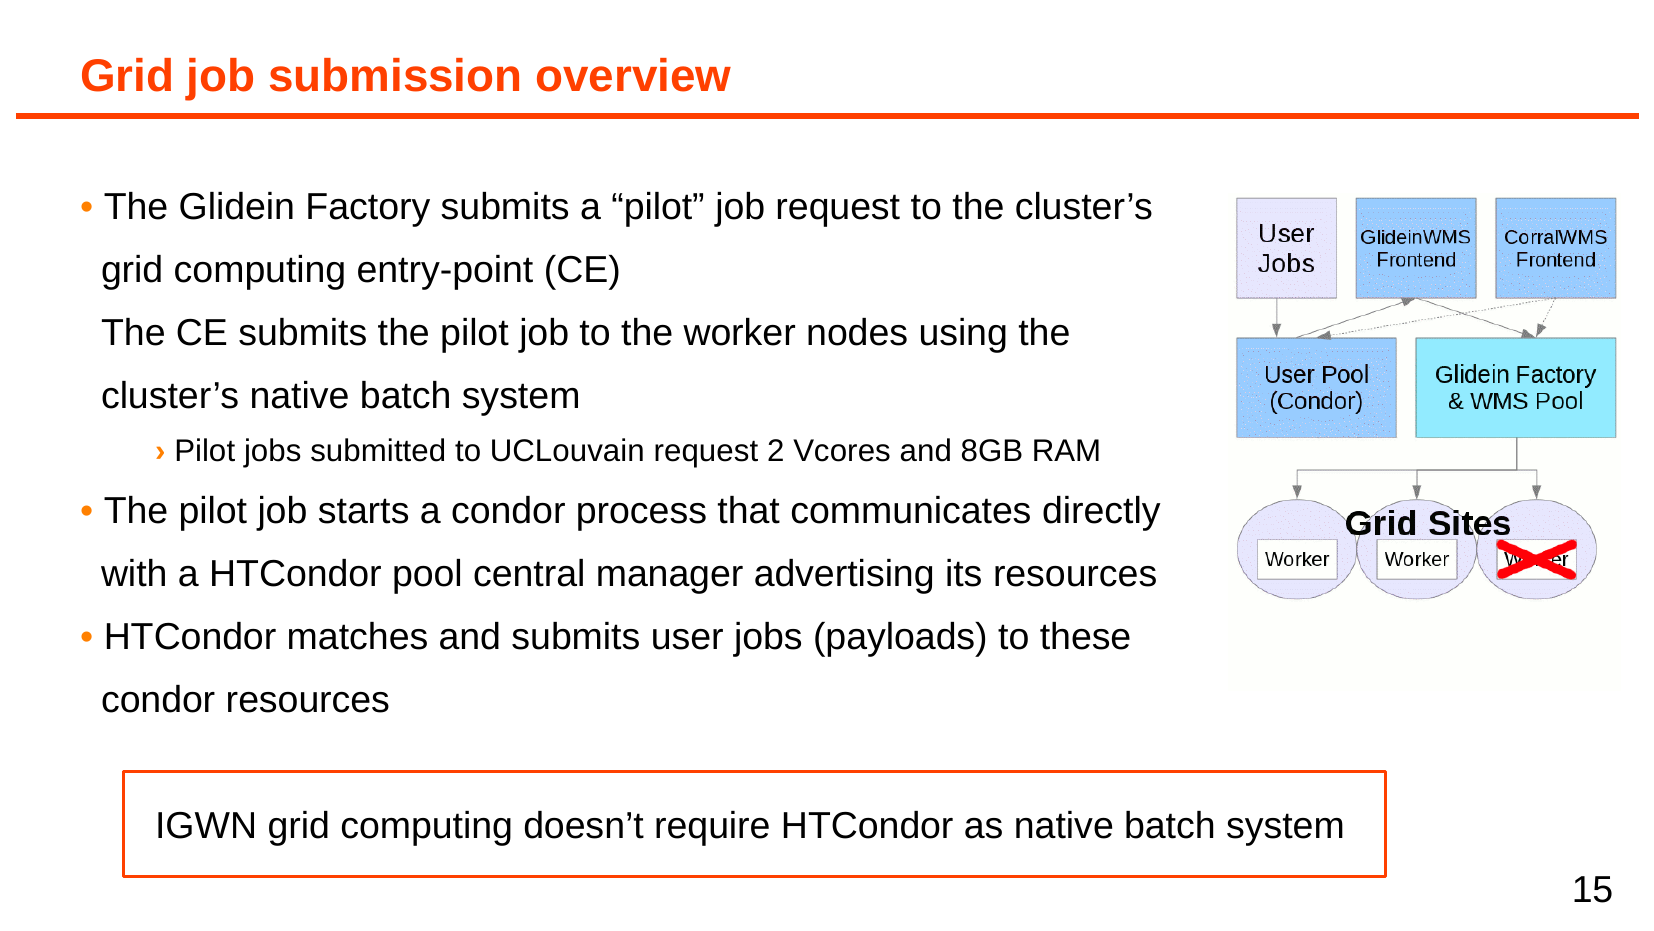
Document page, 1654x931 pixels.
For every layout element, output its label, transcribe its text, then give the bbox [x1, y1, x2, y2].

text_box 15 [1557, 861, 1639, 919]
text_box Grid job submission overview • The Glidein Factory submits a “pilot” job request to the cluster’s grid computing entry-point (CE) The CE submits the pilot job to the worker nodes using the cluster’s native batch system › Pilot jobs submitted to UCLouvain request 2 Vcores and 8GB RAM • The pilot job starts a condor process that communicates directly with a HTCondor pool central manager advertising its resources • HTCondor matches and submits user jobs (payloads) to these condor resources IGWN grid computing doesn’t require HTCondor as native batch system [65, 119, 1587, 854]
text_box Grid job submission overview • The Glidein Factory submits a “pilot” job request to the cluster’s grid computing entry-point (CE) The CE submits the pilot job to the worker nodes using the cluster’s native batch system › Pilot jobs submitted to UCLouvain request 2 Vcores and 8GB RAM • The pilot job starts a condor process that communicates directly with a HTCondor pool central manager advertising its resources • HTCondor matches and submits user jobs (payloads) to these condor resources IGWN grid computing doesn’t require HTCondor as native batch system [65, 42, 1587, 113]
picture [1228, 193, 1621, 691]
